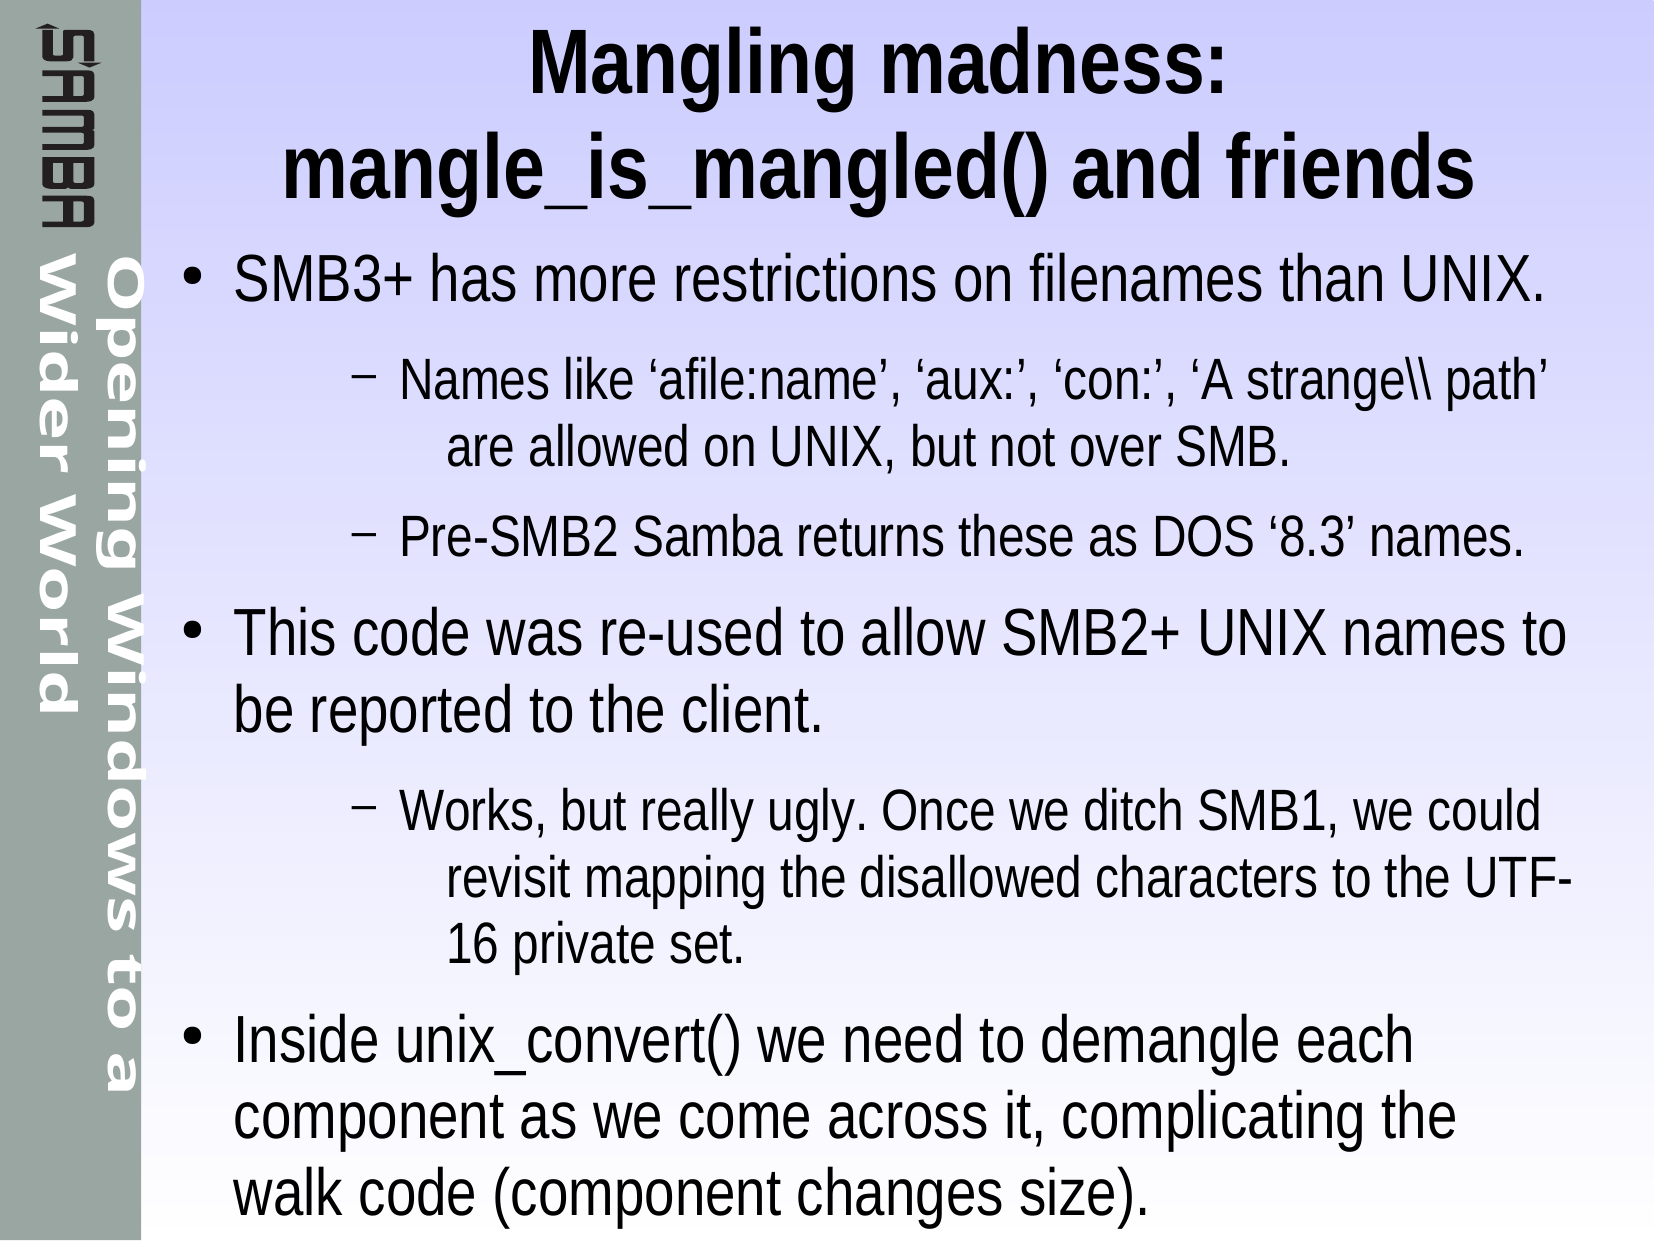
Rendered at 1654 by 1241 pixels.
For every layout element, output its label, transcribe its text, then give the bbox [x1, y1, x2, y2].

title Mangling madness: mangle_is_mangled() and friends [173, 7, 1586, 218]
list SMB3+ has more restrictions on filenames than UNIX. Names like ‘afile:name’, ‘aux:’, ‘con:’, ‘A strange\\ path’ are allowed on UNIX, but not over SMB. Pre-SMB2 Samba returns these as DOS ‘8.3’ names. This code was re-used to allow SMB2+ UNIX names to be reported to the client. Works, but really ugly. Once we ditch SMB1, we could revisit mapping the disallowed characters to the UTF-16 private set. Inside unix_convert() we need to demangle each component as we come across it, complicating the walk code (component changes size). [162, 238, 1576, 1231]
